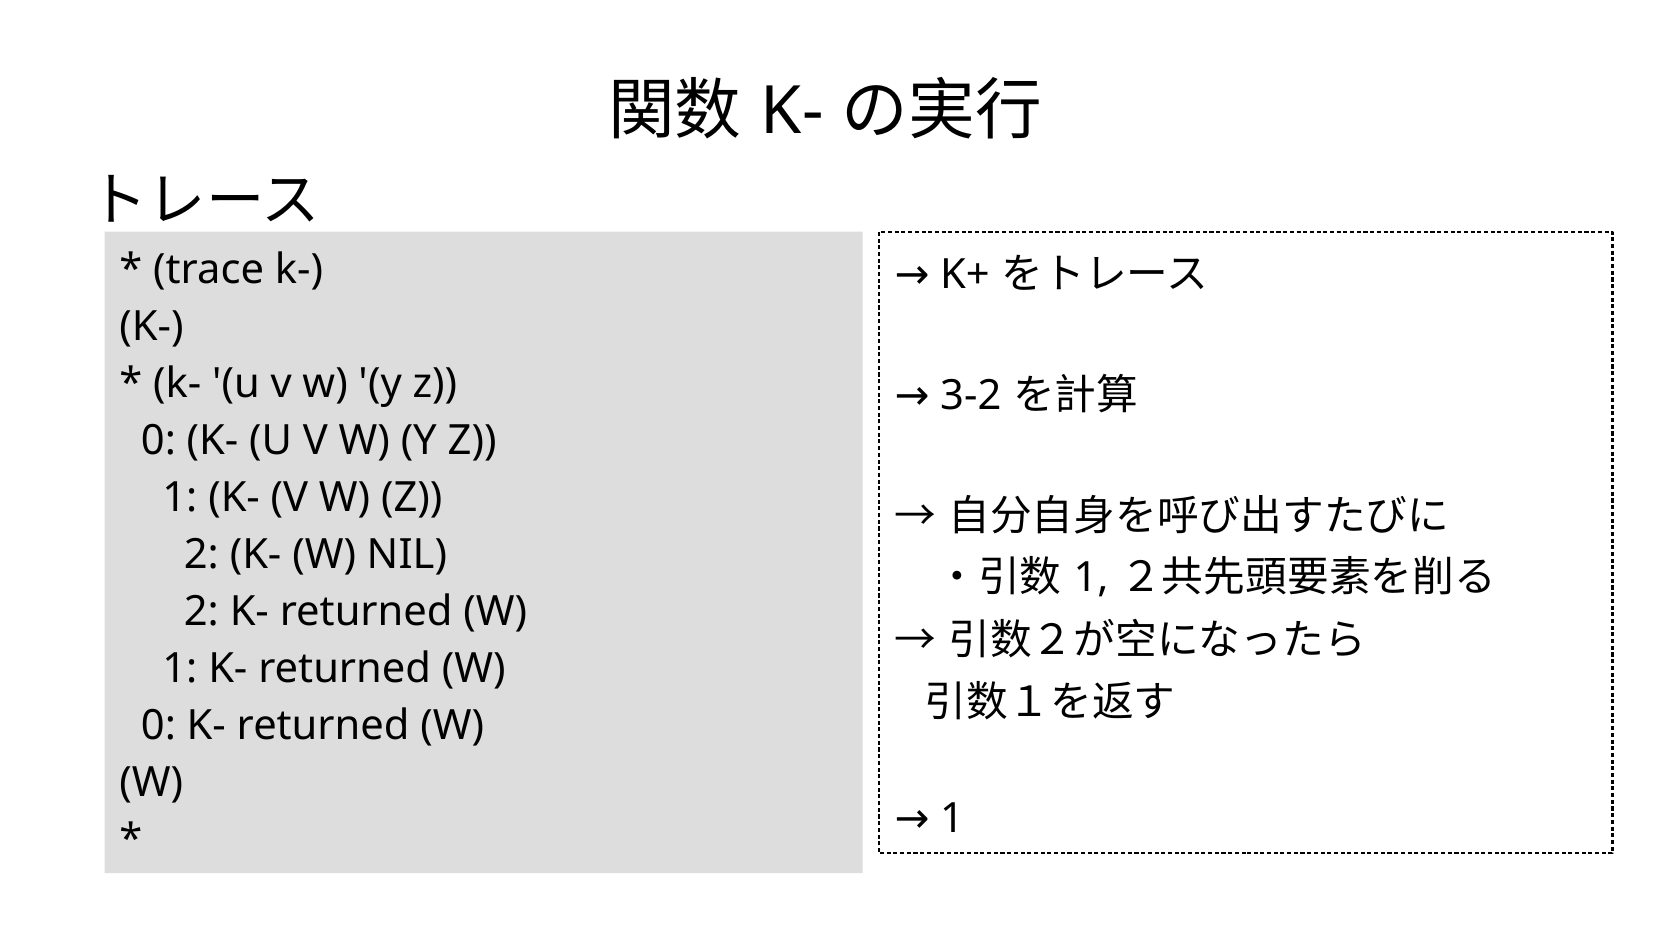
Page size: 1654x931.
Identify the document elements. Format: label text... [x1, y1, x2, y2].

text_box → K+をトレース → 3-2を計算 →自分自身を呼び出すたびに ・引数1,２共先頭要素を削る →引数２が空になったら 引数１を返す → 1 [878, 231, 1613, 849]
text_box 関数K-の実行 トレース [75, 48, 1576, 203]
text_box * (trace k-) (K-) * (k- '(u v w) '(y z)) 0: (K- (U V W) (Y Z)) 1: (K- (V W) (Z)) 2: (K- (W) NIL) 2: K- returned (W) 1: K- returned (W) 0: K- returned (W) (W) * [104, 231, 863, 848]
